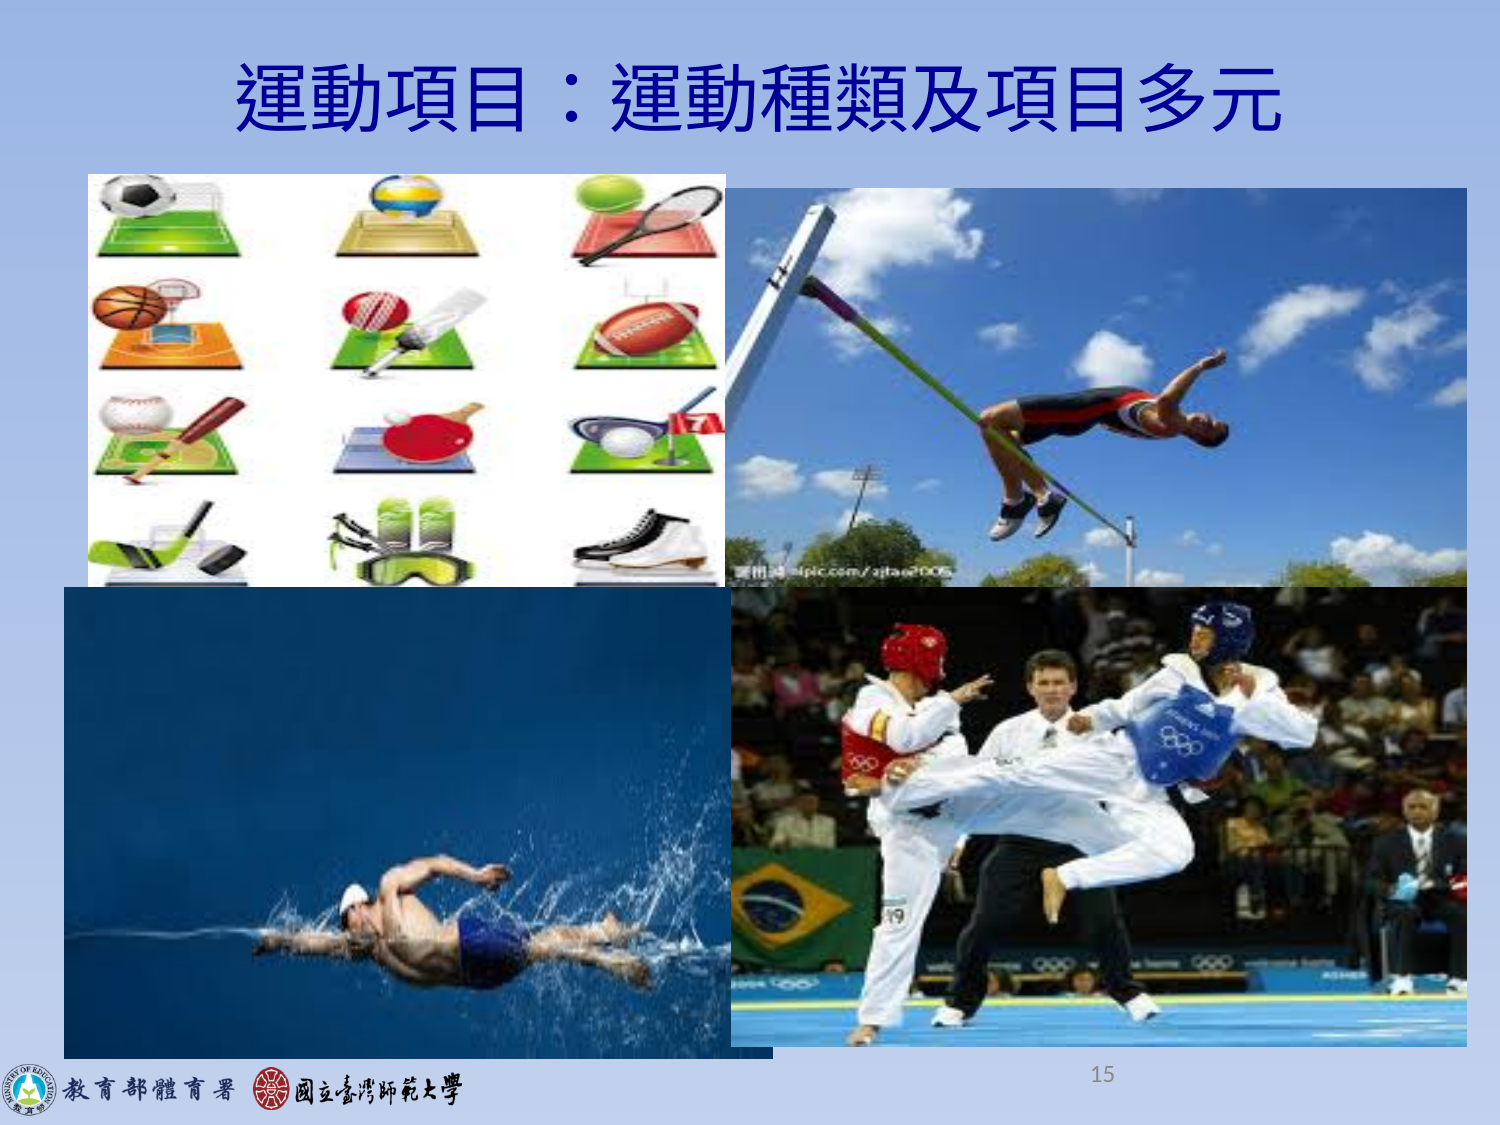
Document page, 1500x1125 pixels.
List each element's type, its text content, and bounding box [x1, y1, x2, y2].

picture [64, 174, 1467, 1059]
title 運動項目：運動種類及項目多元 [88, 42, 1432, 150]
text_box [1074, 1042, 1426, 1103]
